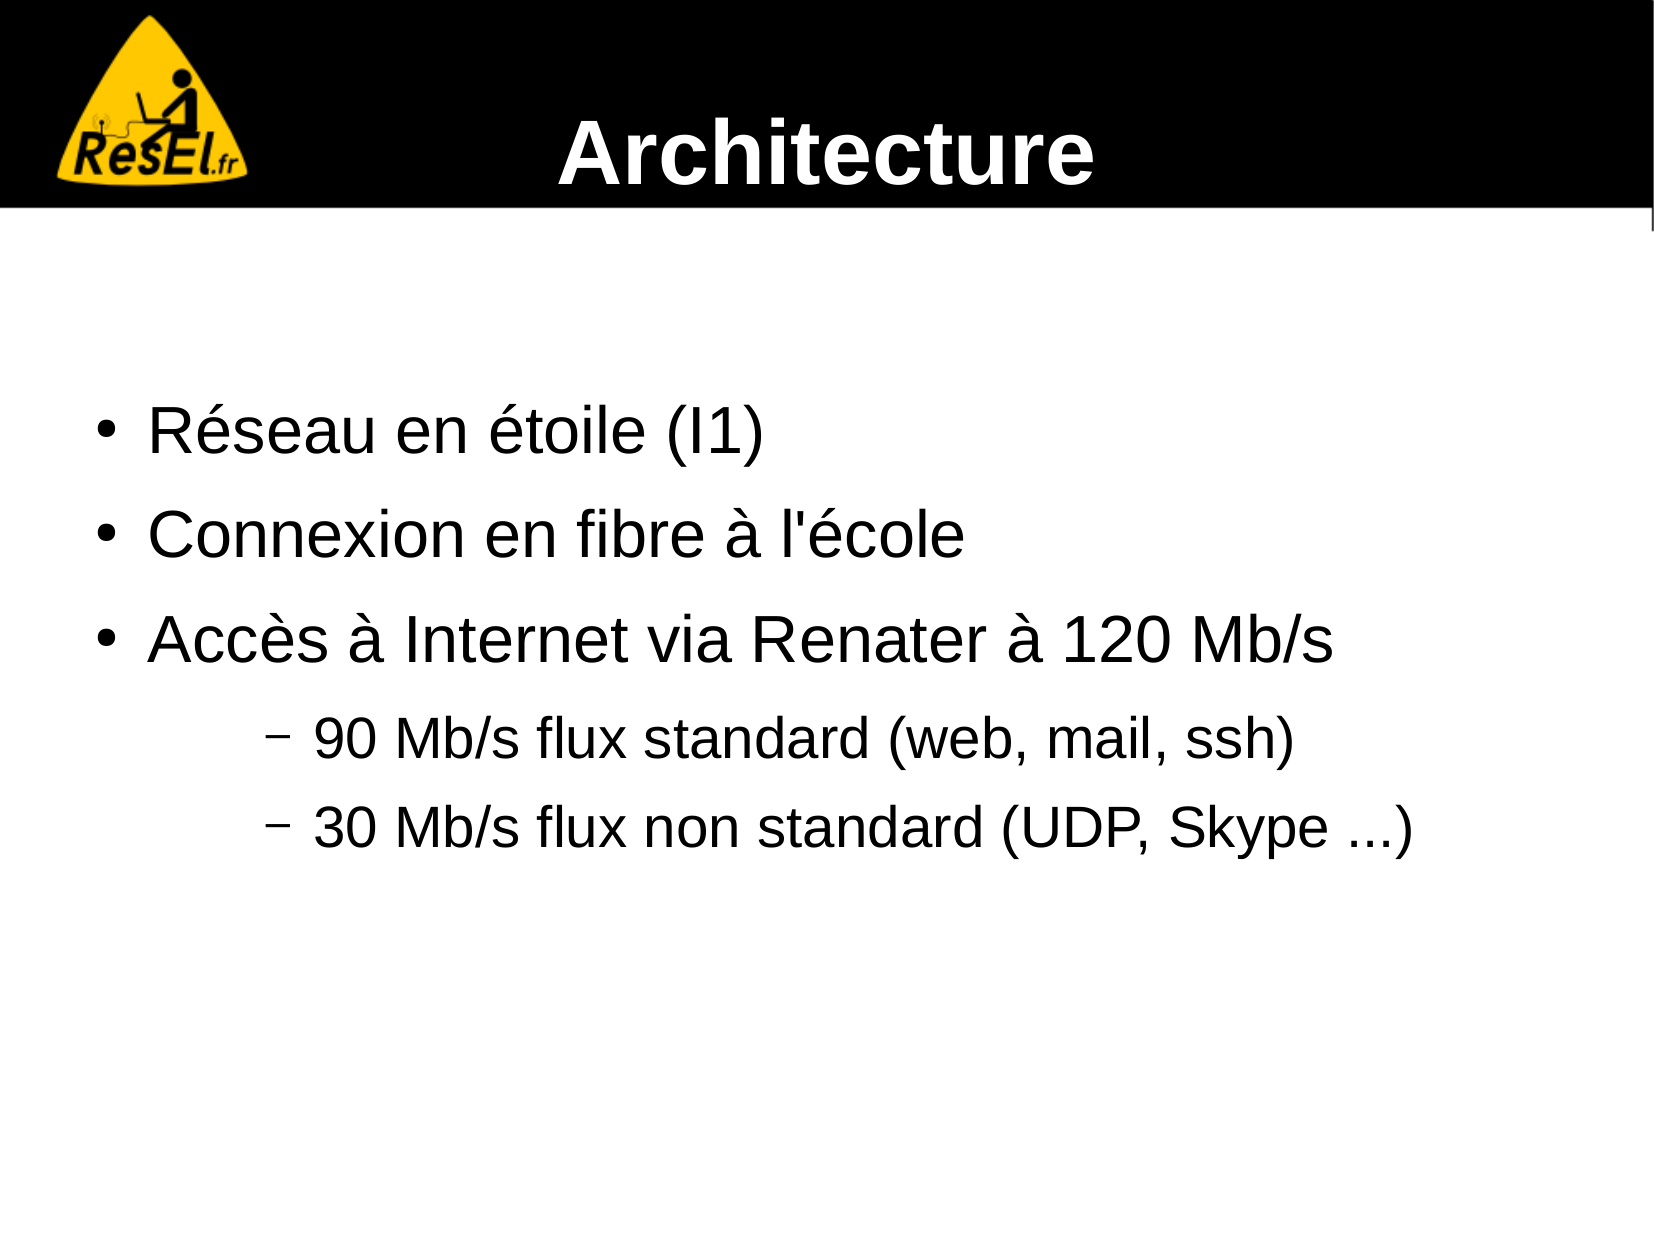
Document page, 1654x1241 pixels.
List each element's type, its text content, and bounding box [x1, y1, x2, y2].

title Architecture [82, 49, 1571, 257]
picture [0, 0, 1654, 1241]
list Réseau en étoile (I1) Connexion en fibre à l'école Accès à Internet via Renater à 120 Mb/s 90 Mb/s flux standard (web, mail, ssh) 30 Mb/s flux non standard (UDP, Skype ...) [76, 288, 1565, 1093]
